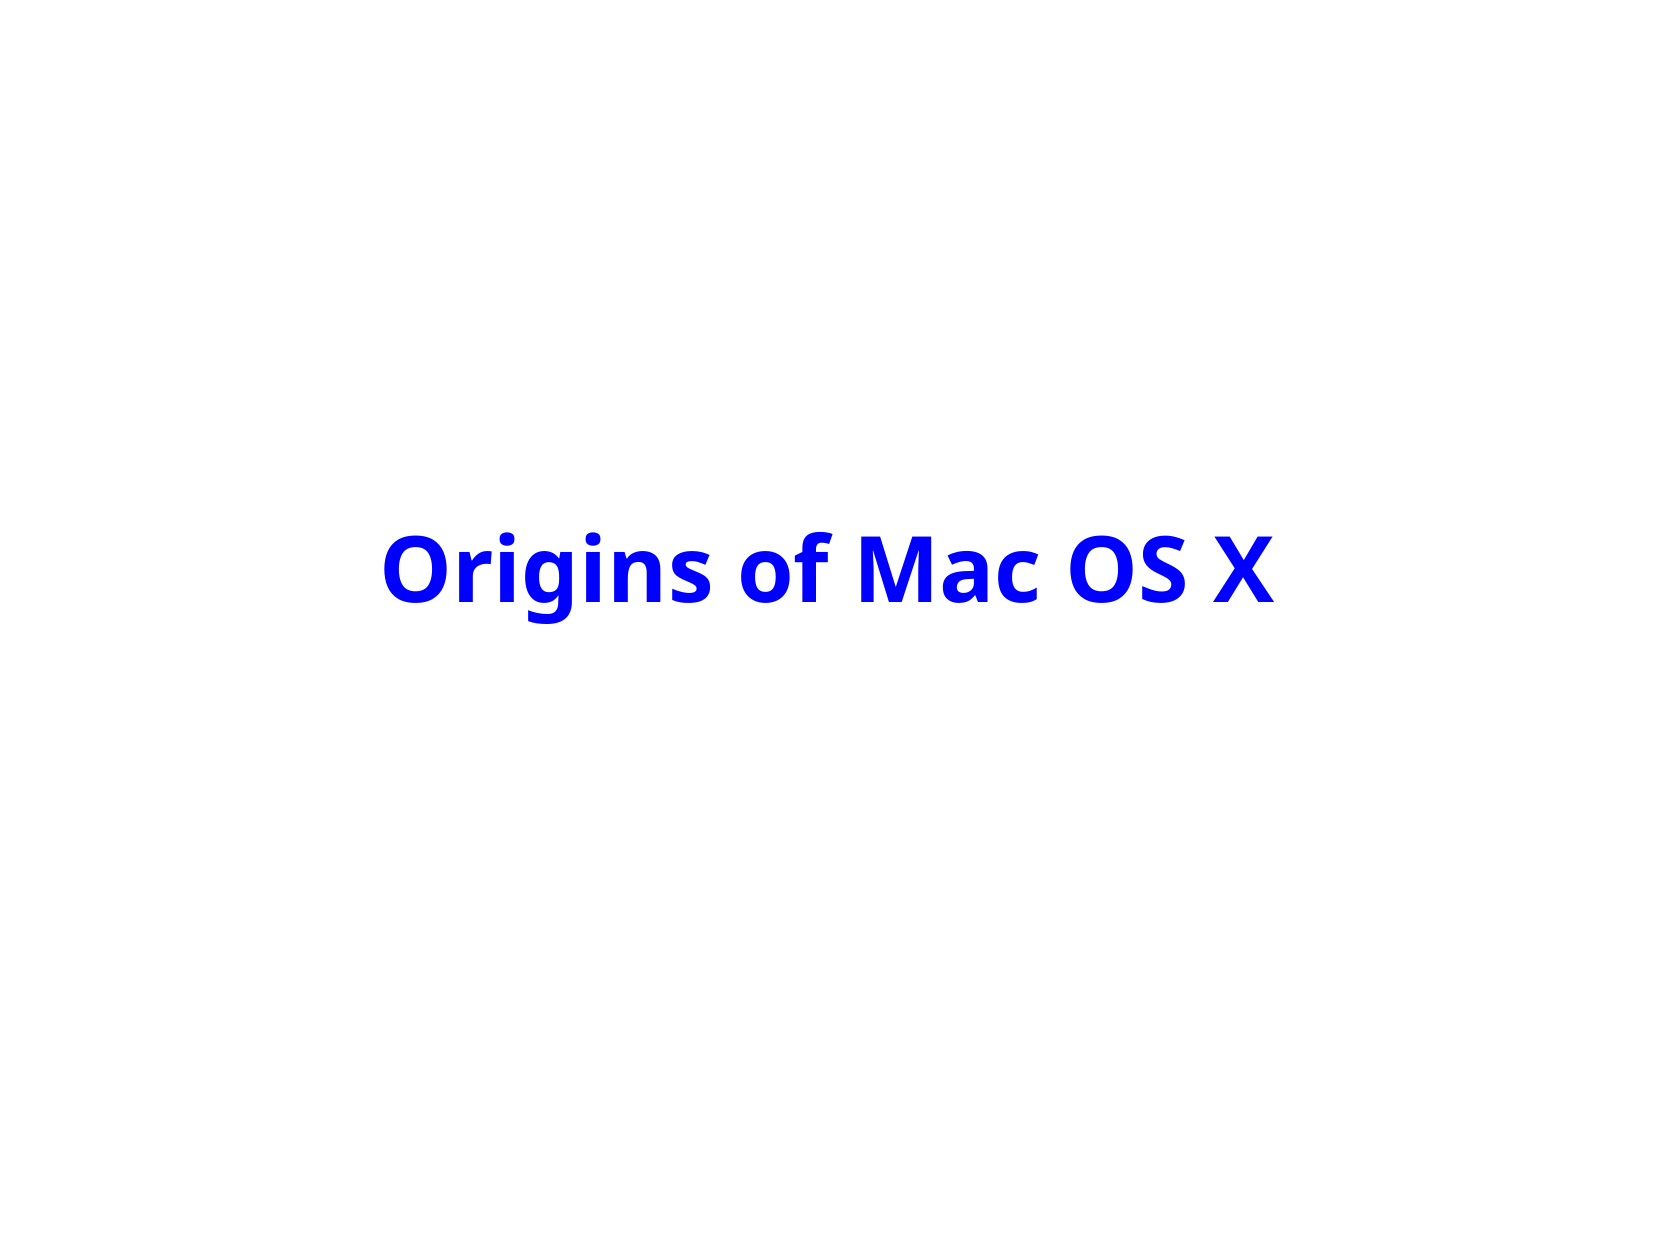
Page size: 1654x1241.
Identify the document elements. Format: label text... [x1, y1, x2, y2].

title Origins of Mac OS X [121, 463, 1534, 671]
